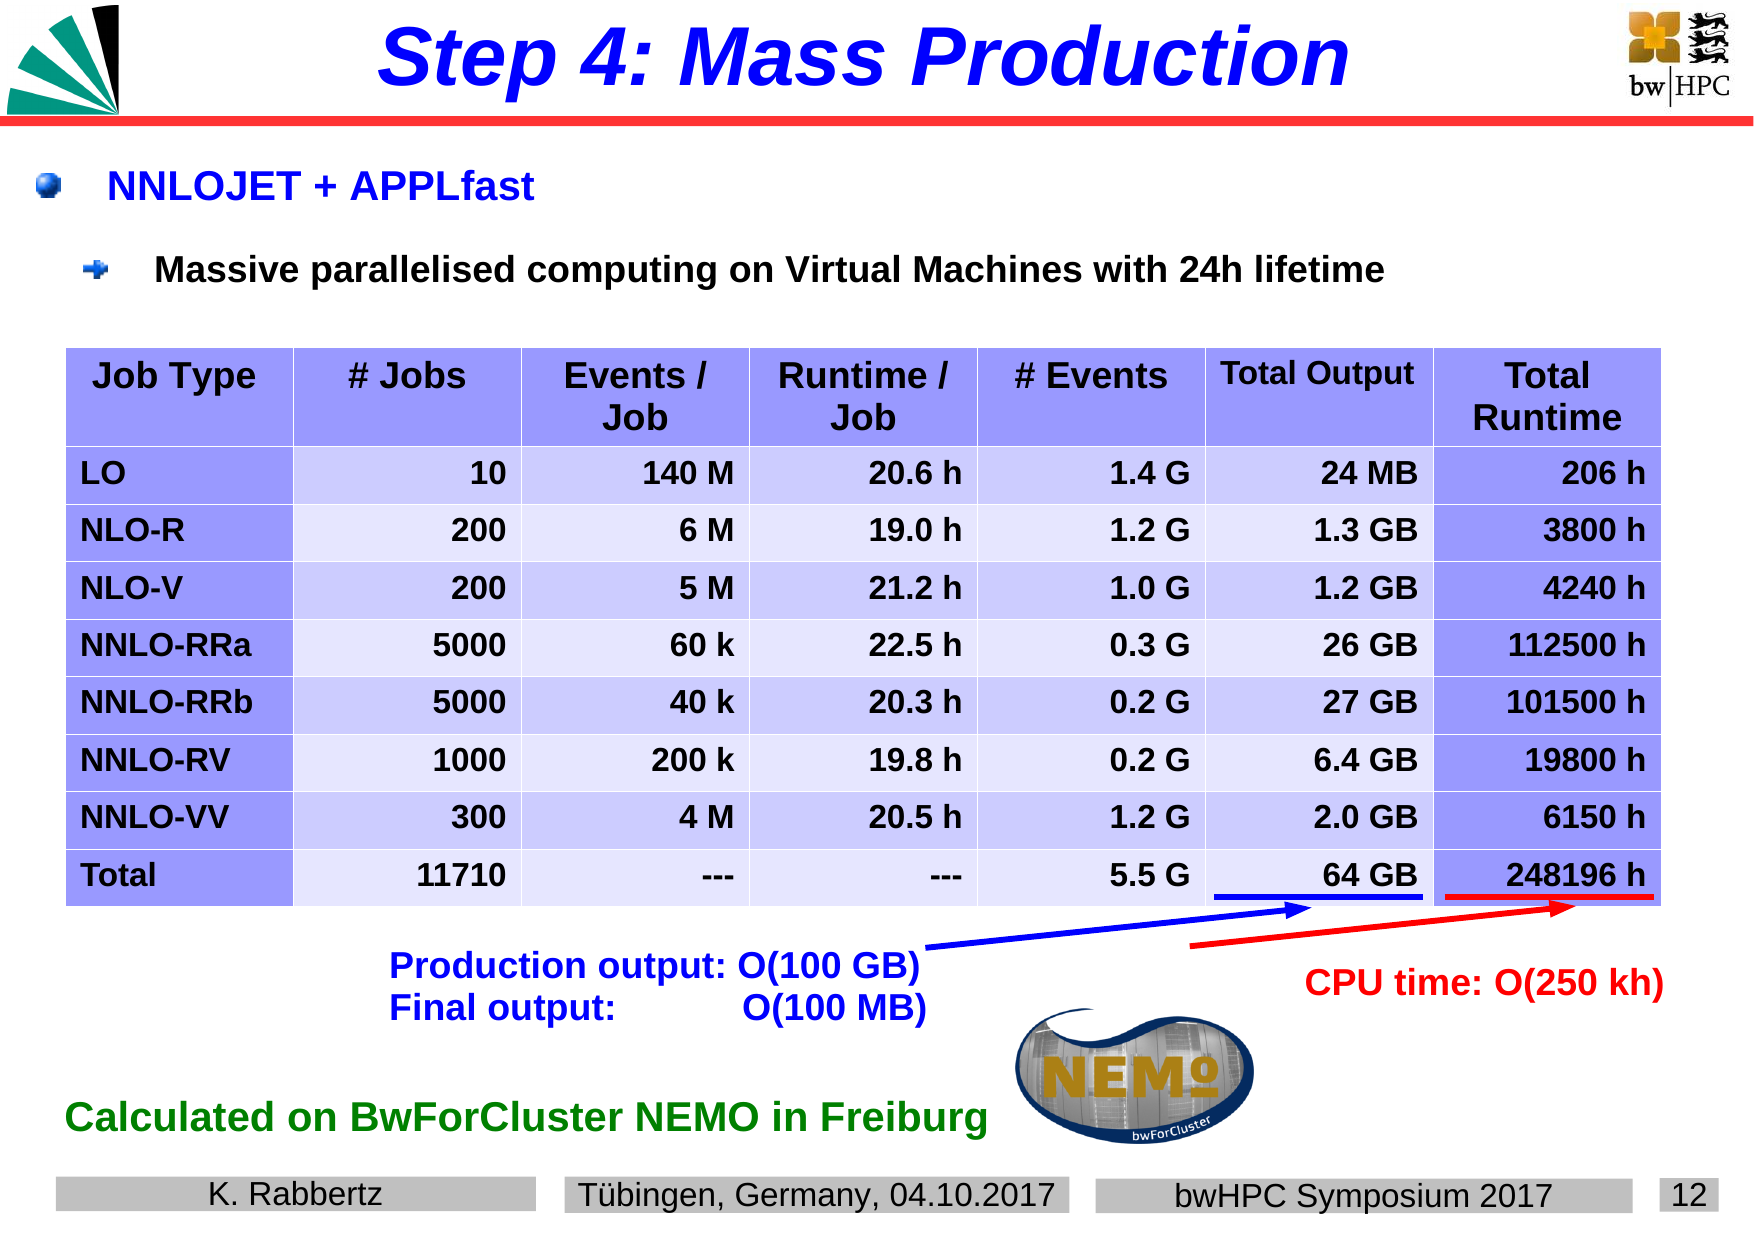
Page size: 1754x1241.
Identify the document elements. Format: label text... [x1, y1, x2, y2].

table_cell 24 MB [1206, 447, 1433, 504]
picture [1617, 3, 1740, 115]
table_header Events / Job [522, 348, 749, 446]
table_cell 112500 h [1434, 620, 1661, 676]
table_header Total Output [1206, 348, 1433, 446]
table_cell 6150 h [1434, 792, 1661, 849]
picture [7, 5, 119, 116]
text_box CPU time: O(250 kh) [1292, 955, 1677, 1015]
table_cell 4240 h [1434, 562, 1661, 619]
table_cell 1.4 G [978, 447, 1205, 504]
picture [1015, 1008, 1254, 1144]
table_cell NNLO-VV [66, 792, 293, 849]
table_cell 0.3 G [978, 620, 1205, 676]
table_cell 0.2 G [978, 677, 1205, 734]
table_cell LO [66, 447, 293, 504]
table_cell 5.5 G [978, 850, 1205, 906]
table_cell --- [522, 850, 749, 906]
table_cell 1.3 GB [1206, 505, 1433, 561]
table_cell 1.0 G [978, 562, 1205, 619]
table_cell 1.2 GB [1206, 562, 1433, 619]
table_header Job Type [66, 348, 293, 446]
table_header # Jobs [294, 348, 521, 446]
table_cell 200 [294, 505, 521, 561]
table_cell 4 M [522, 792, 749, 849]
table_cell NNLO-RV [66, 735, 293, 791]
table_cell 26 GB [1206, 620, 1433, 676]
text_box Production output: O(100 GB) Final output: O(100 MB) [377, 938, 948, 1035]
table_cell 19800 h [1434, 735, 1661, 791]
table_cell 200 [294, 562, 521, 619]
table_cell 10 [294, 447, 521, 504]
table_cell 40 k [522, 677, 749, 734]
text_box Calculated on BwForCluster NEMO in Freiburg [52, 1088, 1004, 1148]
table_cell 60 k [522, 620, 749, 676]
table_header # Events [978, 348, 1205, 446]
table_cell 11710 [294, 850, 521, 906]
table_cell 20.6 h [750, 447, 977, 504]
table_cell 20.5 h [750, 792, 977, 849]
table_cell 20.3 h [750, 677, 977, 734]
table_header Total Runtime [1434, 348, 1661, 446]
table_cell Total [66, 850, 293, 906]
table_cell 2.0 GB [1206, 792, 1433, 849]
table_cell 6 M [522, 505, 749, 561]
table_cell 6.4 GB [1206, 735, 1433, 791]
table_cell NNLO-RRb [66, 677, 293, 734]
table_cell 27 GB [1206, 677, 1433, 734]
table_cell 5 M [522, 562, 749, 619]
table_cell 140 M [522, 447, 749, 504]
table_cell 1000 [294, 735, 521, 791]
list NNLOJET + APPLfast Massive parallelised computing on Virtual Machines with 24h lifetime [24, 162, 1730, 305]
table_cell 21.2 h [750, 562, 977, 619]
table_cell 3800 h [1434, 505, 1661, 561]
table_cell 19.0 h [750, 505, 977, 561]
table_cell 206 h [1434, 447, 1661, 504]
title Step 4: Mass Production [123, 0, 1606, 114]
table_cell NLO-V [66, 562, 293, 619]
table_cell 300 [294, 792, 521, 849]
table_cell NLO-R [66, 505, 293, 561]
table_cell 5000 [294, 677, 521, 734]
table_header Runtime / Job [750, 348, 977, 446]
table_cell 101500 h [1434, 677, 1661, 734]
table_cell 1.2 G [978, 505, 1205, 561]
table_cell 64 GB [1206, 850, 1433, 906]
table_cell 248196 h [1434, 850, 1661, 906]
table_cell 200 k [522, 735, 749, 791]
table_cell 22.5 h [750, 620, 977, 676]
table_cell --- [750, 850, 977, 906]
table_cell NNLO-RRa [66, 620, 293, 676]
table_cell 5000 [294, 620, 521, 676]
table_cell 1.2 G [978, 792, 1205, 849]
table_cell 19.8 h [750, 735, 977, 791]
table_cell 0.2 G [978, 735, 1205, 791]
